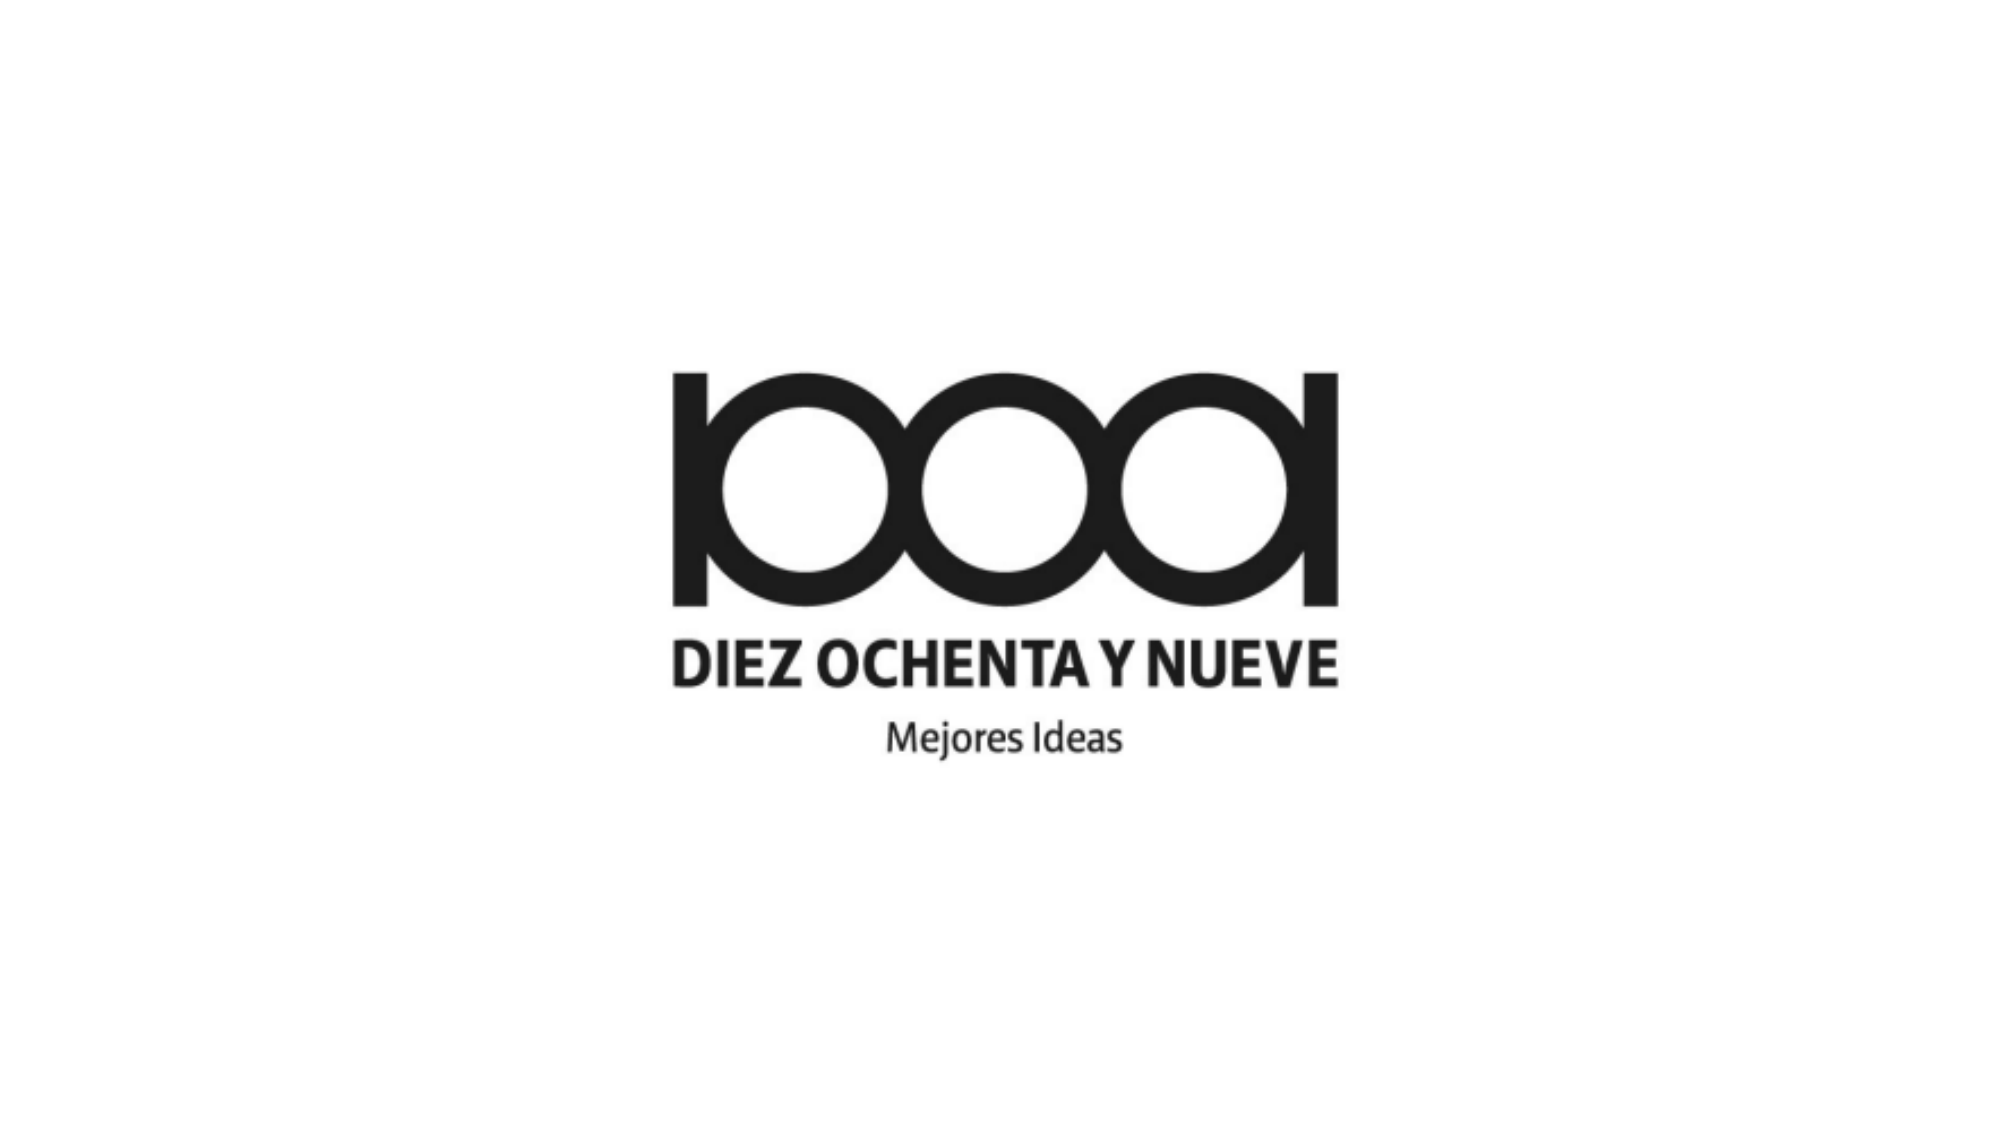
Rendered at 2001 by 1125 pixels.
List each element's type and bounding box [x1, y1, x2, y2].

picture [447, 209, 1554, 917]
